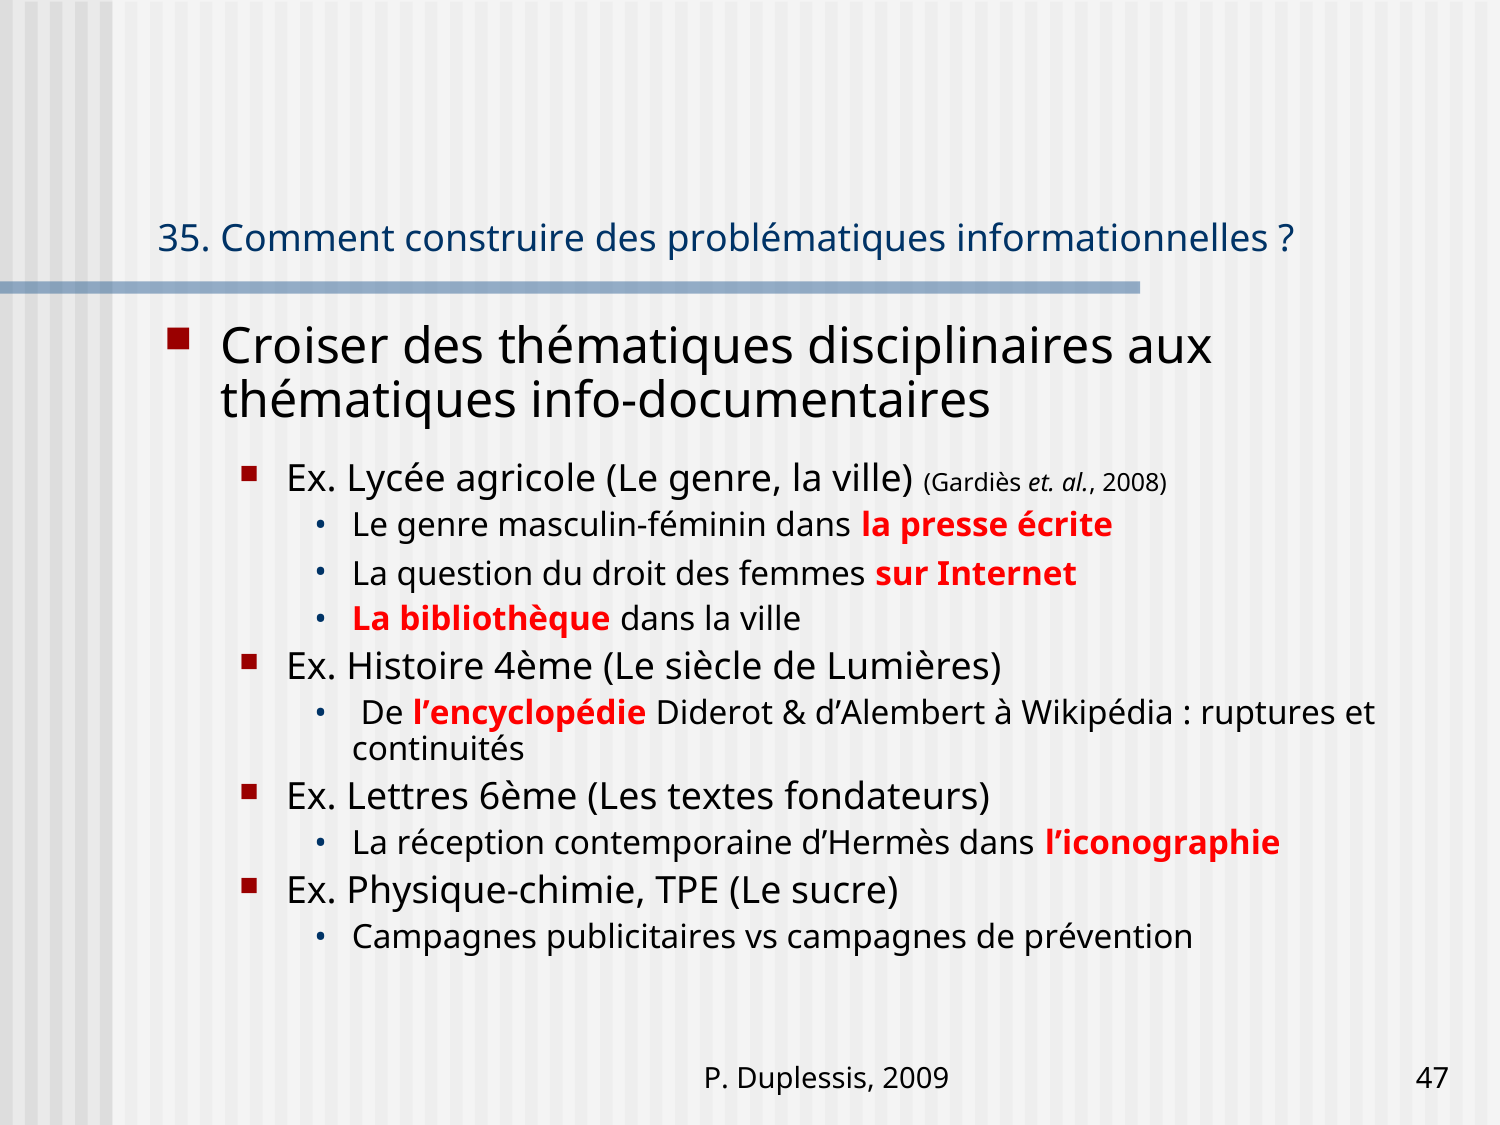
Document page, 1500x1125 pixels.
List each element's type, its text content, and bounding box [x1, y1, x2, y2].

title 35. Comment construire des problématiques informationnelles ? [142, 205, 1482, 267]
list Croiser des thématiques disciplinaires aux thématiques info-documentaires Ex. Lycée agricole (Le genre, la ville) (Gardiès et. al., 2008) Le genre masculin-féminin dans la presse écrite La question du droit des femmes sur Internet La bibliothèque dans la ville Ex. Histoire 4ème (Le siècle de Lumières) De l’encyclopédie Diderot & d’Alembert à Wikipédia : ruptures et continuités Ex. Lettres 6ème (Les textes fondateurs) La réception contemporaine d’Hermès dans l’iconographie Ex. Physique-chimie, TPE (Le sucre) Campagnes publicitaires vs campagnes de prévention [149, 312, 1481, 1061]
